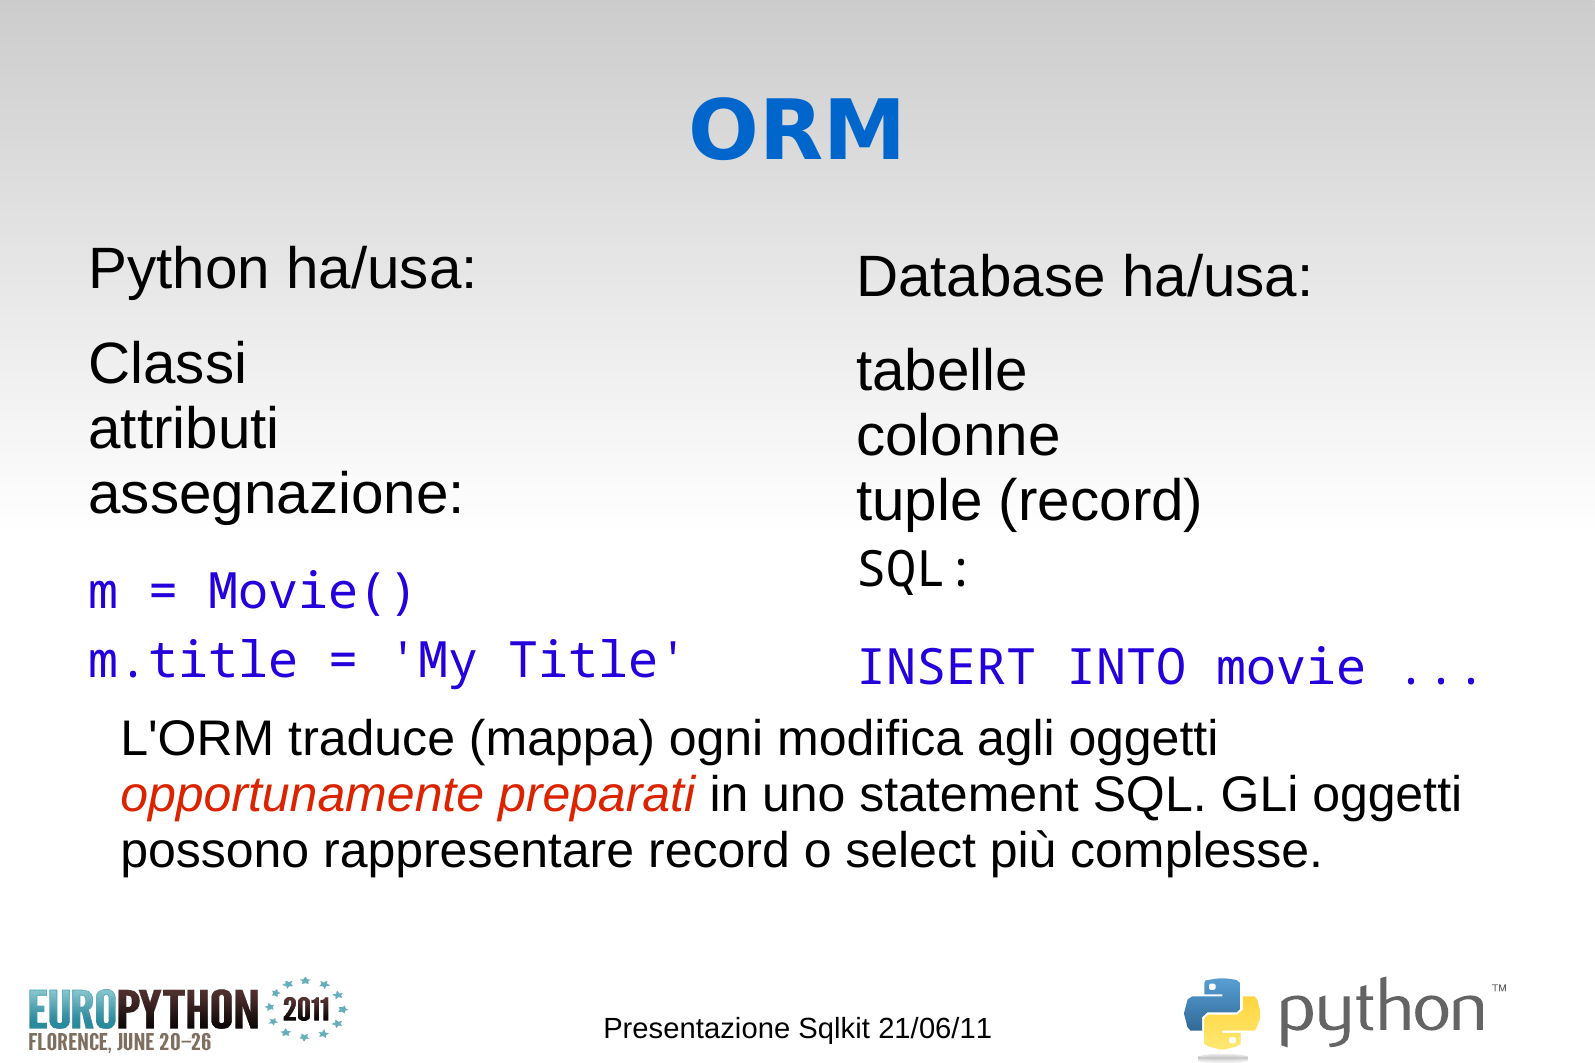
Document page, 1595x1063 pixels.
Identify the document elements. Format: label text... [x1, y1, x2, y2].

text_box L'ORM traduce (mappa) ogni modifica agli oggetti opportunamente preparati in uno statement SQL. GLi oggetti possono rappresentare record o select più complesse. [105, 702, 1506, 886]
list Database ha/usa: tabelle colonne tuple (record) SQL: INSERT INTO movie ... [856, 243, 1557, 679]
picture [29, 974, 355, 1058]
list Python ha/usa: Classi attributi assegnazione: m = Movie() m.title = 'My Title' [88, 236, 789, 737]
title ORM [79, 42, 1515, 220]
